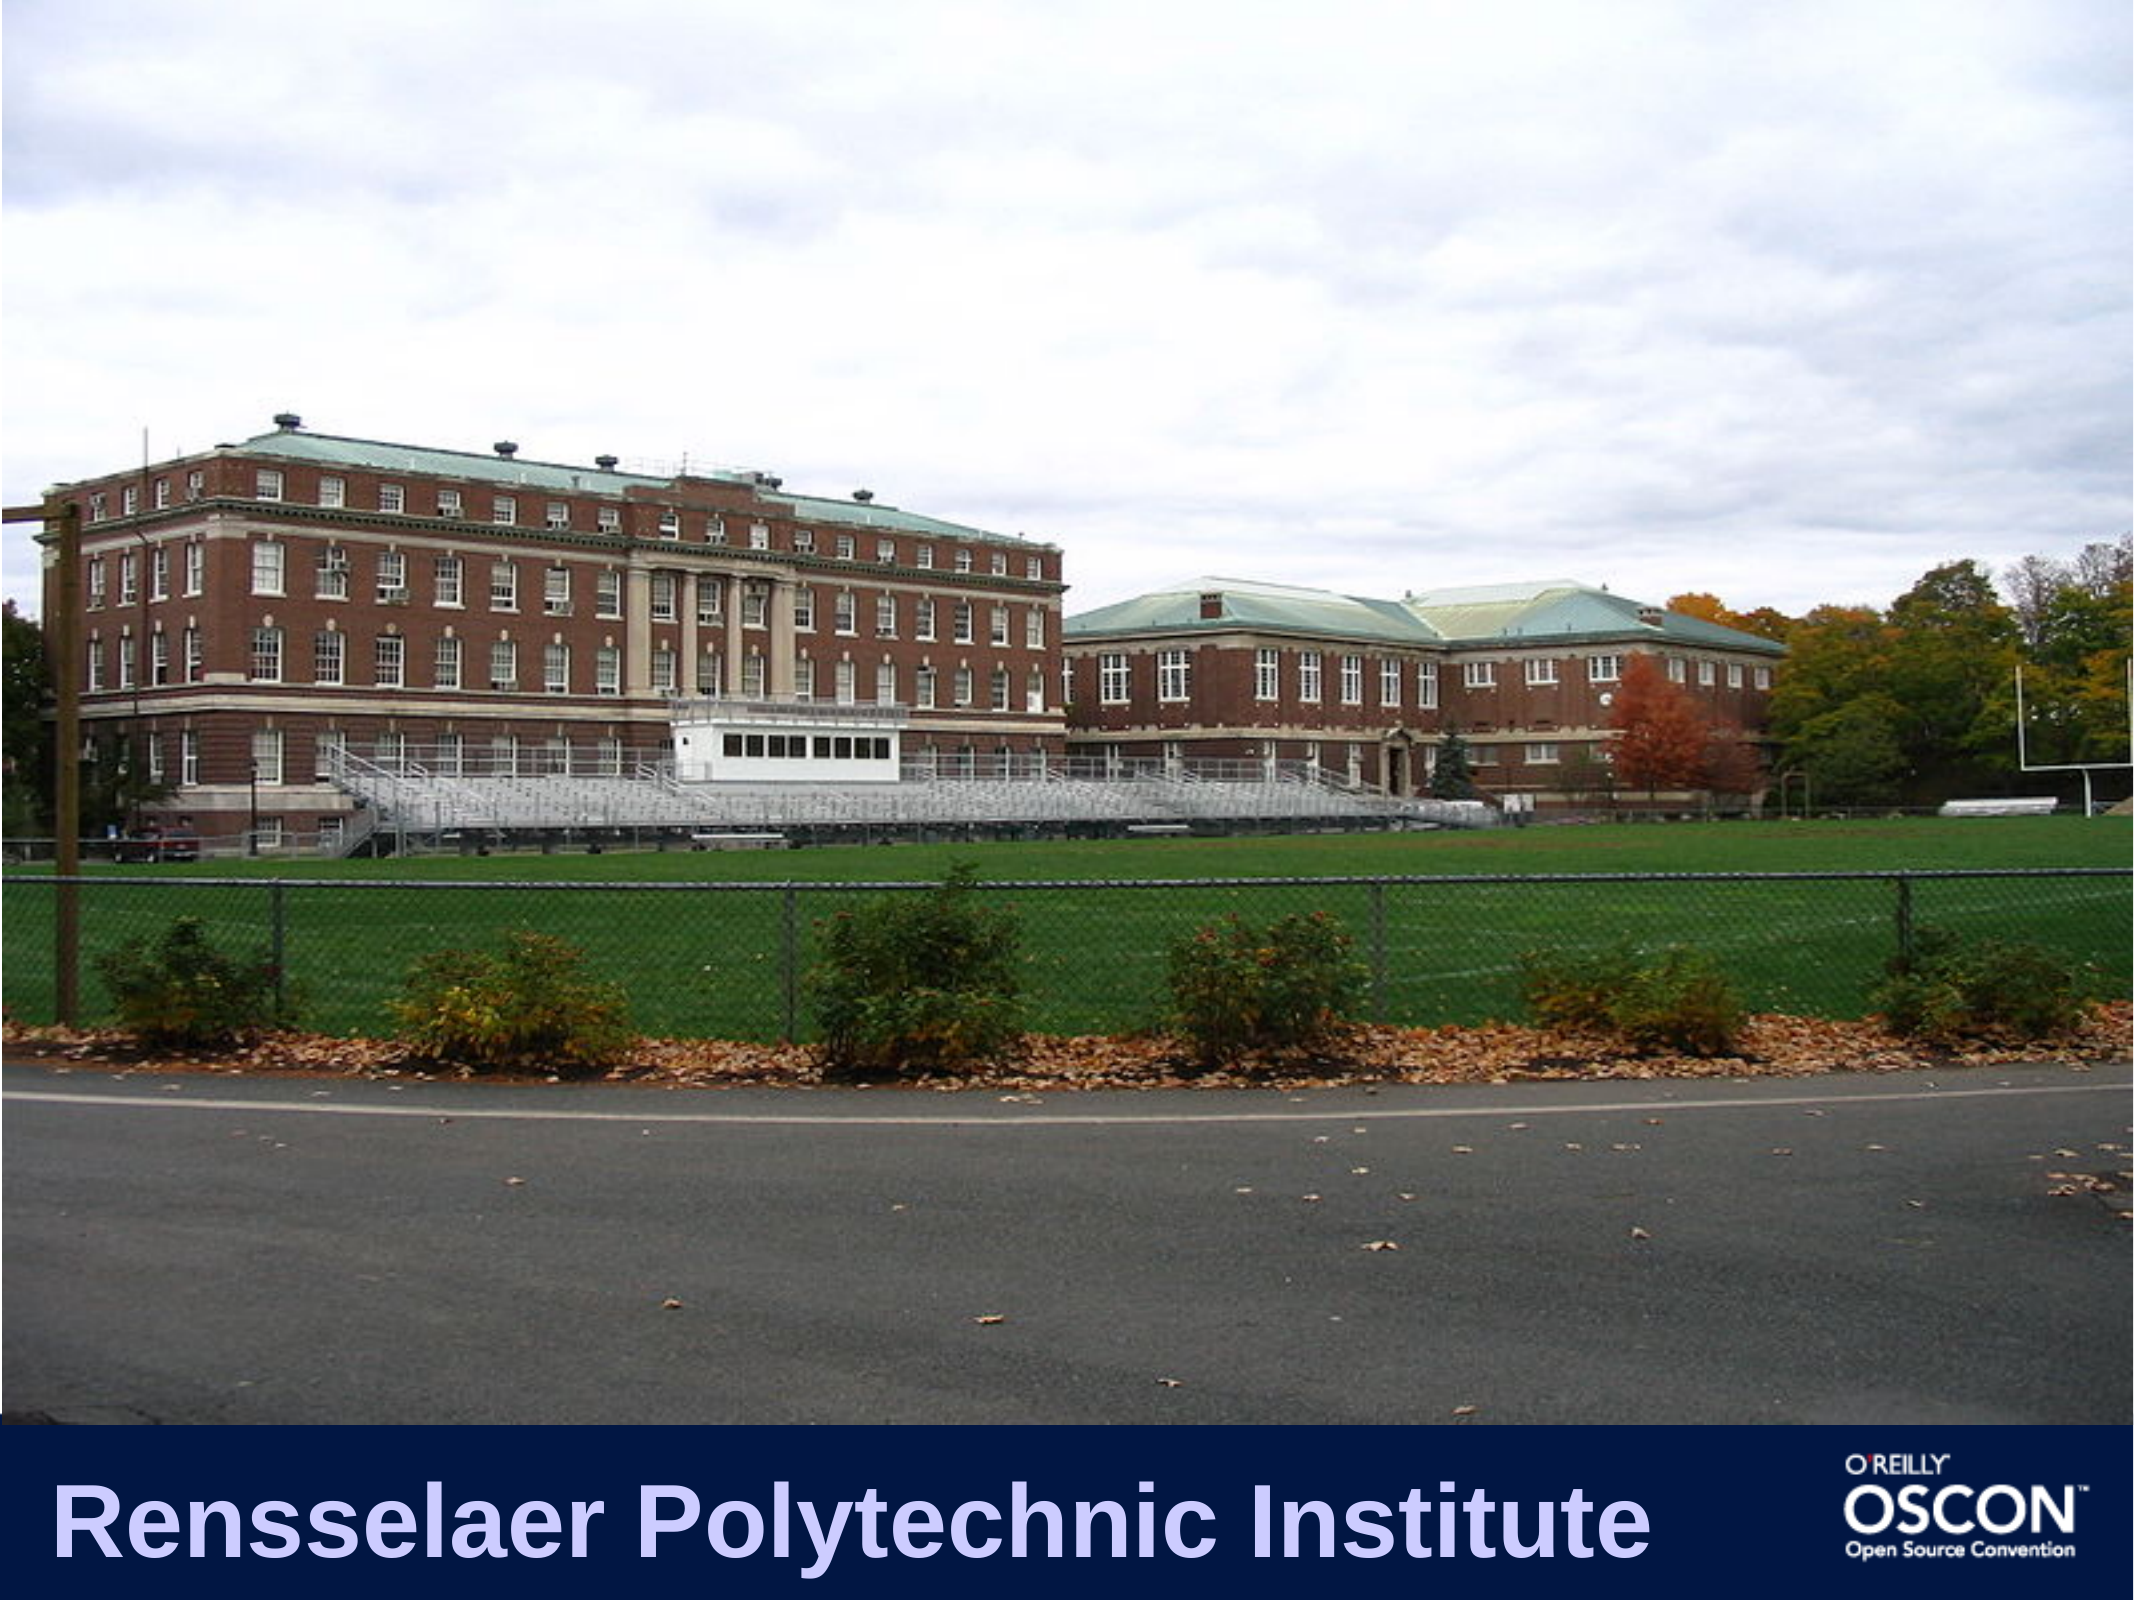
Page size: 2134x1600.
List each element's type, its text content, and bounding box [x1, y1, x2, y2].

picture [0, 0, 2134, 1600]
title Rensselaer Polytechnic Institute [41, 1432, 2094, 1600]
